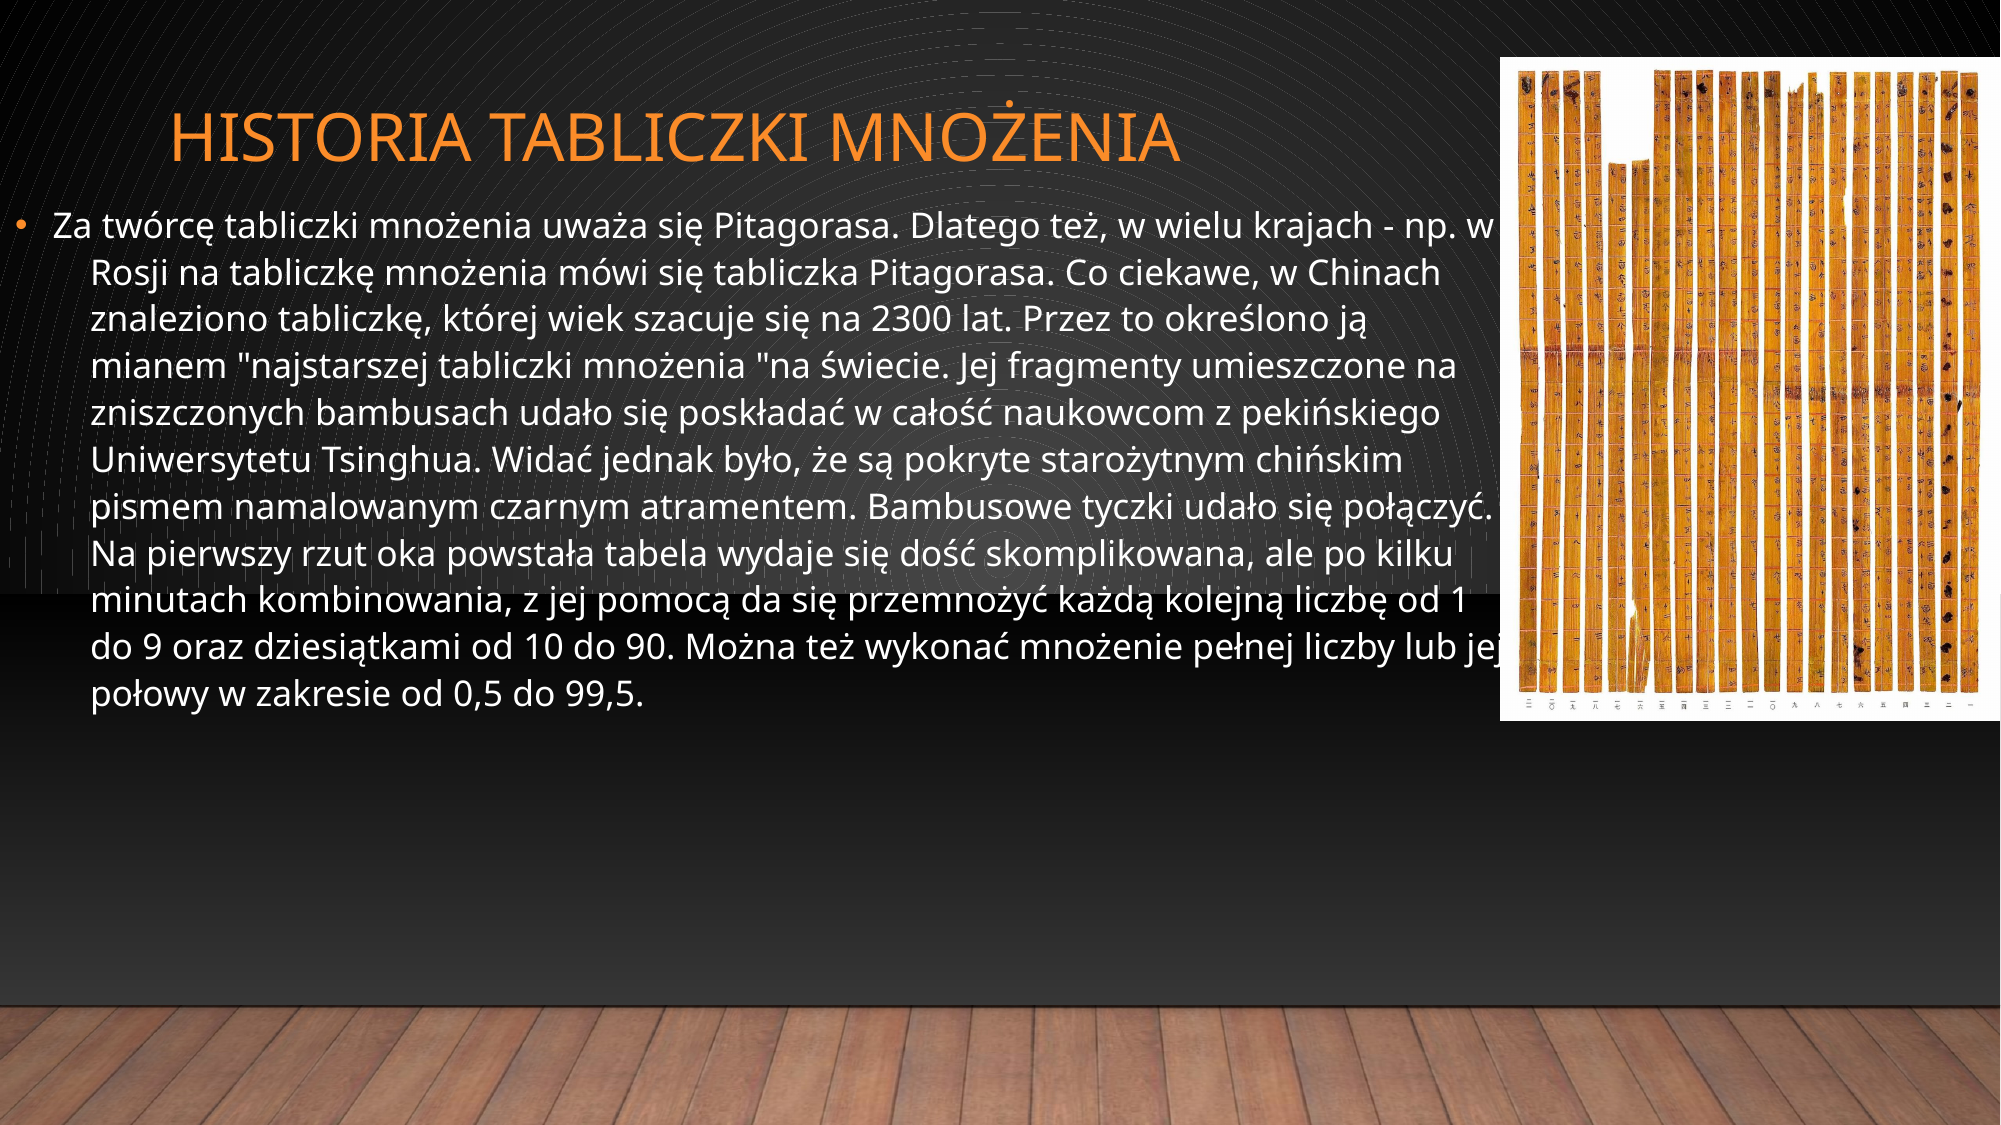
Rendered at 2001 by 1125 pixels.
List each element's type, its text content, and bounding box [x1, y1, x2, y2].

list Za twórcę tabliczki mnożenia uważa się Pitagorasa. Dlatego też, w wielu krajach - np. w Rosji na tabliczkę mnożenia mówi się tabliczka Pitagorasa. Co ciekawe, w Chinach znaleziono tabliczkę, której wiek szacuje się na 2300 lat. Przez to określono ją mianem "najstarszej tabliczki mnożenia "na świecie. Jej fragmenty umieszczone na zniszczonych bambusach udało się poskładać w całość naukowcom z pekińskiego Uniwersytetu Tsinghua. Widać jednak było, że są pokryte starożytnym chińskim pismem namalowanym czarnym atramentem. Bambusowe tyczki udało się połączyć. Na pierwszy rzut oka powstała tabela wydaje się dość skomplikowana, ale po kilku minutach kombinowania, z jej pomocą da się przemnożyć każdą kolejną liczbę od 1 do 9 oraz dziesiątkami od 10 do 90. Można też wykonać mnożenie pełnej liczby lub jej połowy w zakresie od 0,5 do 99,5. [0, 190, 1525, 757]
title HISTORIA TABLICZKI MNOŻENIA [0, 53, 1438, 190]
picture [1500, 57, 2000, 721]
